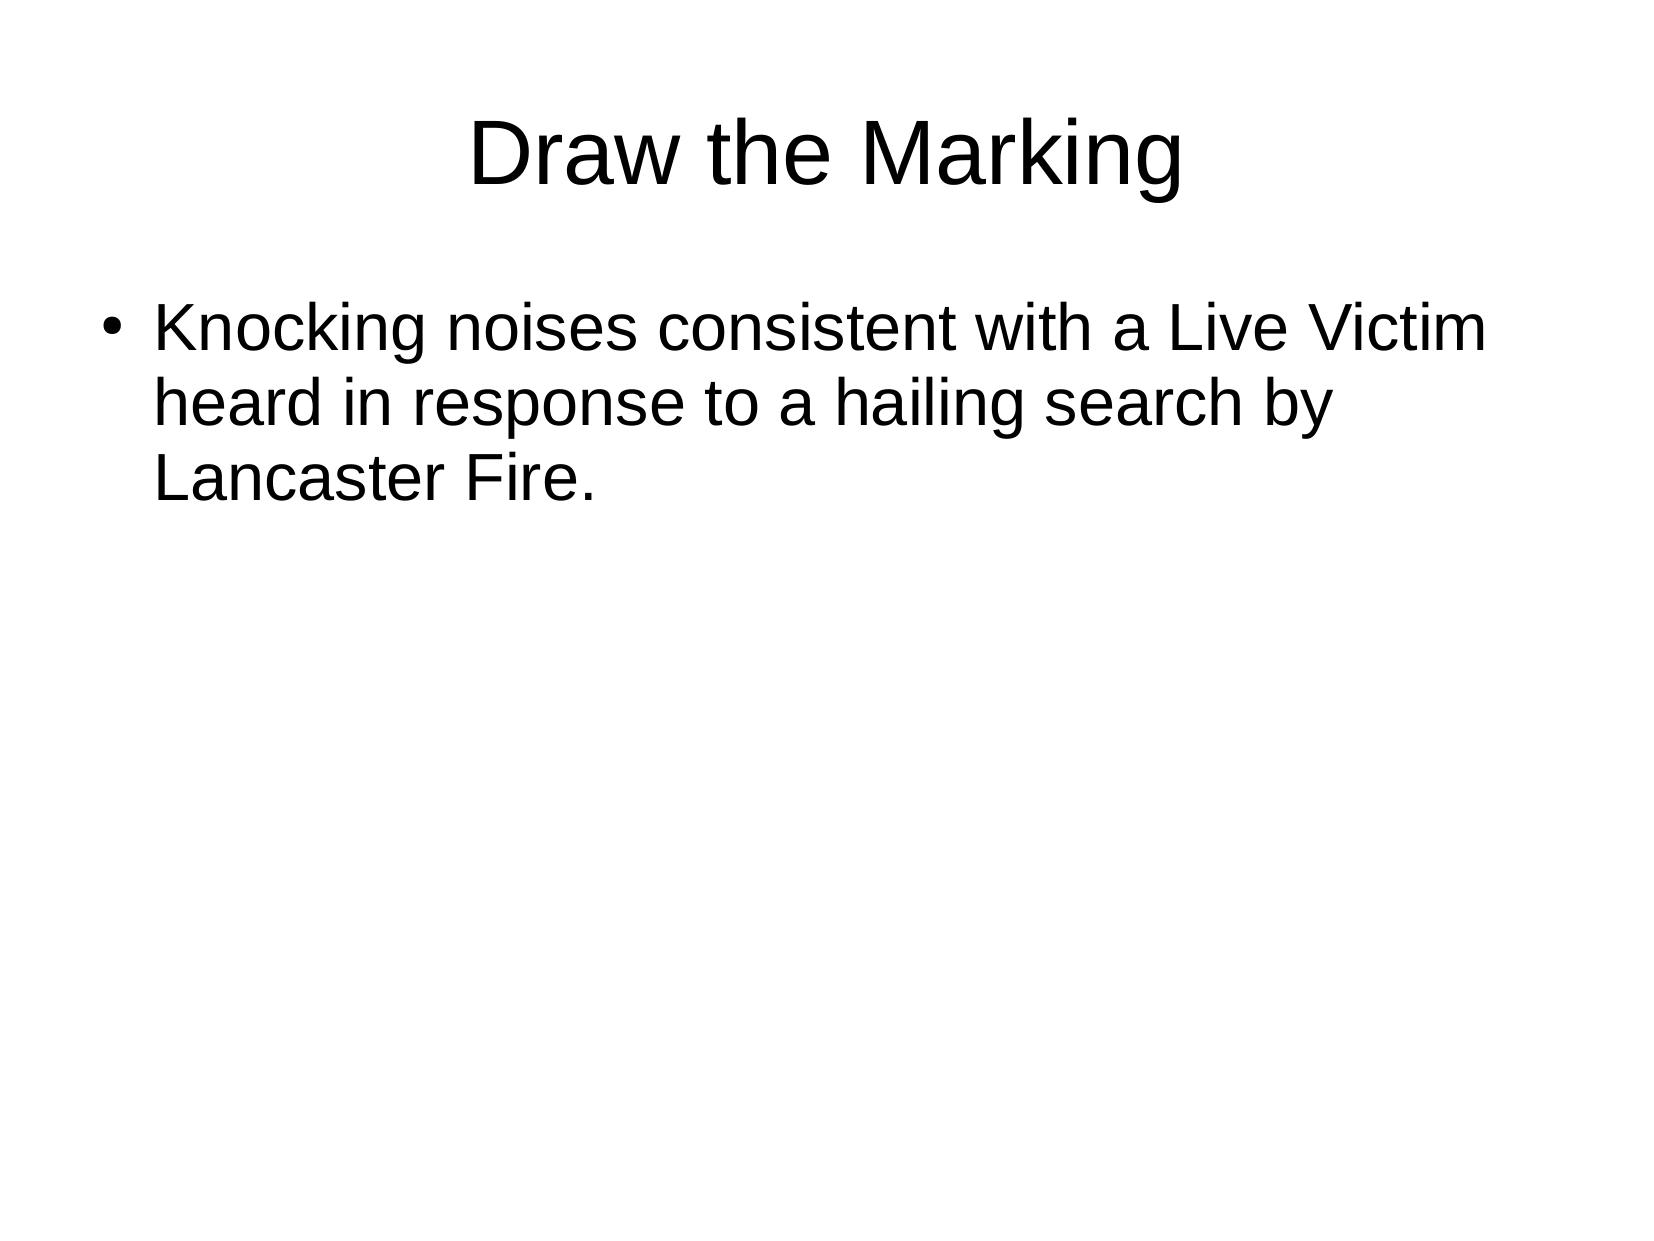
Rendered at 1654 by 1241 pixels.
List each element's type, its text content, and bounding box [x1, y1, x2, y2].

list Knocking noises consistent with a Live Victim heard in response to a hailing search by Lancaster Fire. [82, 290, 1571, 1010]
title Draw the Marking [82, 49, 1571, 257]
